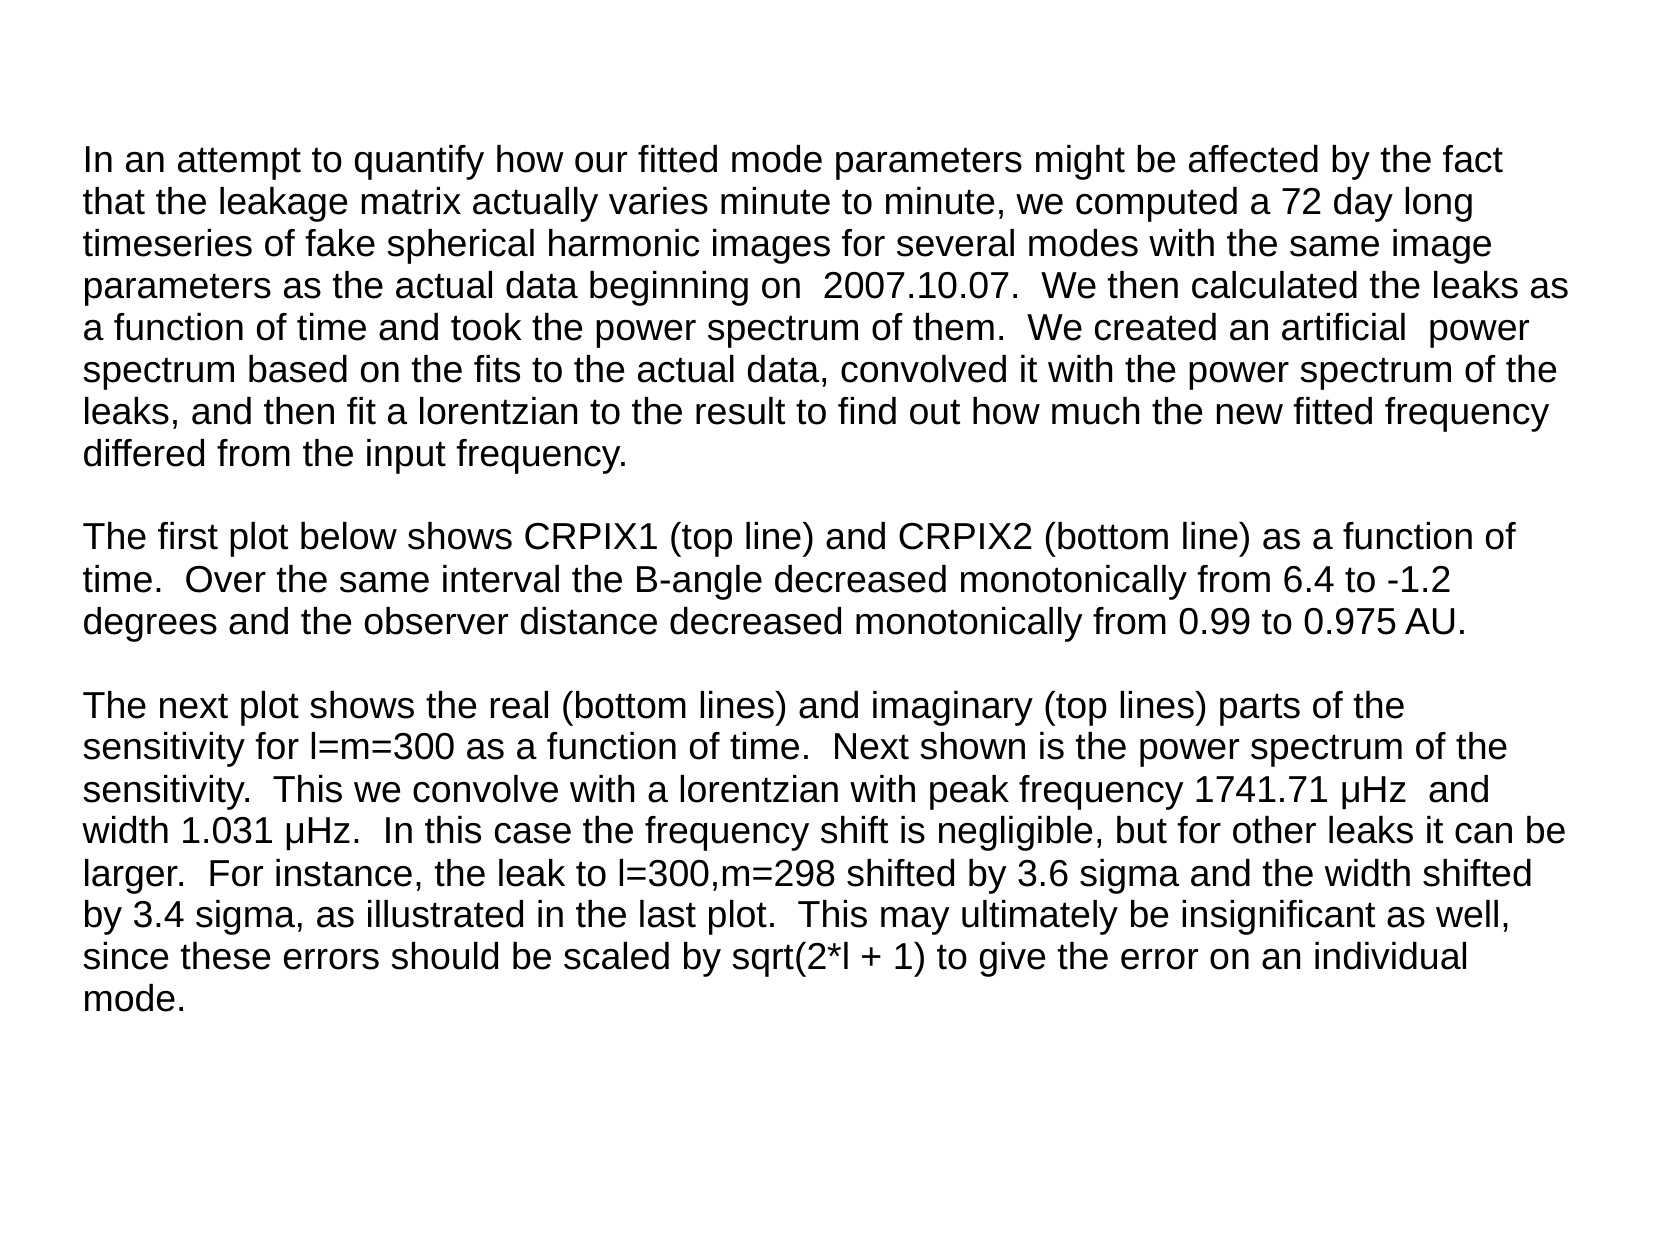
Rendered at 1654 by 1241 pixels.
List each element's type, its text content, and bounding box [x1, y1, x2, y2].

title In an attempt to quantify how our fitted mode parameters might be affected by the fact that the leakage matrix actually varies minute to minute, we computed a 72 day long timeseries of fake spherical harmonic images for several modes with the same image parameters as the actual data beginning on 2007.10.07. We then calculated the leaks as a function of time and took the power spectrum of them. We created an artificial power spectrum based on the fits to the actual data, convolved it with the power spectrum of the leaks, and then fit a lorentzian to the result to find out how much the new fitted frequency differed from the input frequency. The first plot below shows CRPIX1 (top line) and CRPIX2 (bottom line) as a function of time. Over the same interval the B-angle decreased monotonically from 6.4 to -1.2 degrees and the observer distance decreased monotonically from 0.99 to 0.975 AU. The next plot shows the real (bottom lines) and imaginary (top lines) parts of the sensitivity for l=m=300 as a function of time. Next shown is the power spectrum of the sensitivity. This we convolve with a lorentzian with peak frequency 1741.71 μHz and width 1.031 μHz. In this case the frequency shift is negligible, but for other leaks it can be larger. For instance, the leak to l=300,m=298 shifted by 3.6 sigma and the width shifted by 3.4 sigma, as illustrated in the last plot. This may ultimately be insignificant as well, since these errors should be scaled by sqrt(2*l + 1) to give the error on an individual mode. [82, 49, 1571, 1109]
